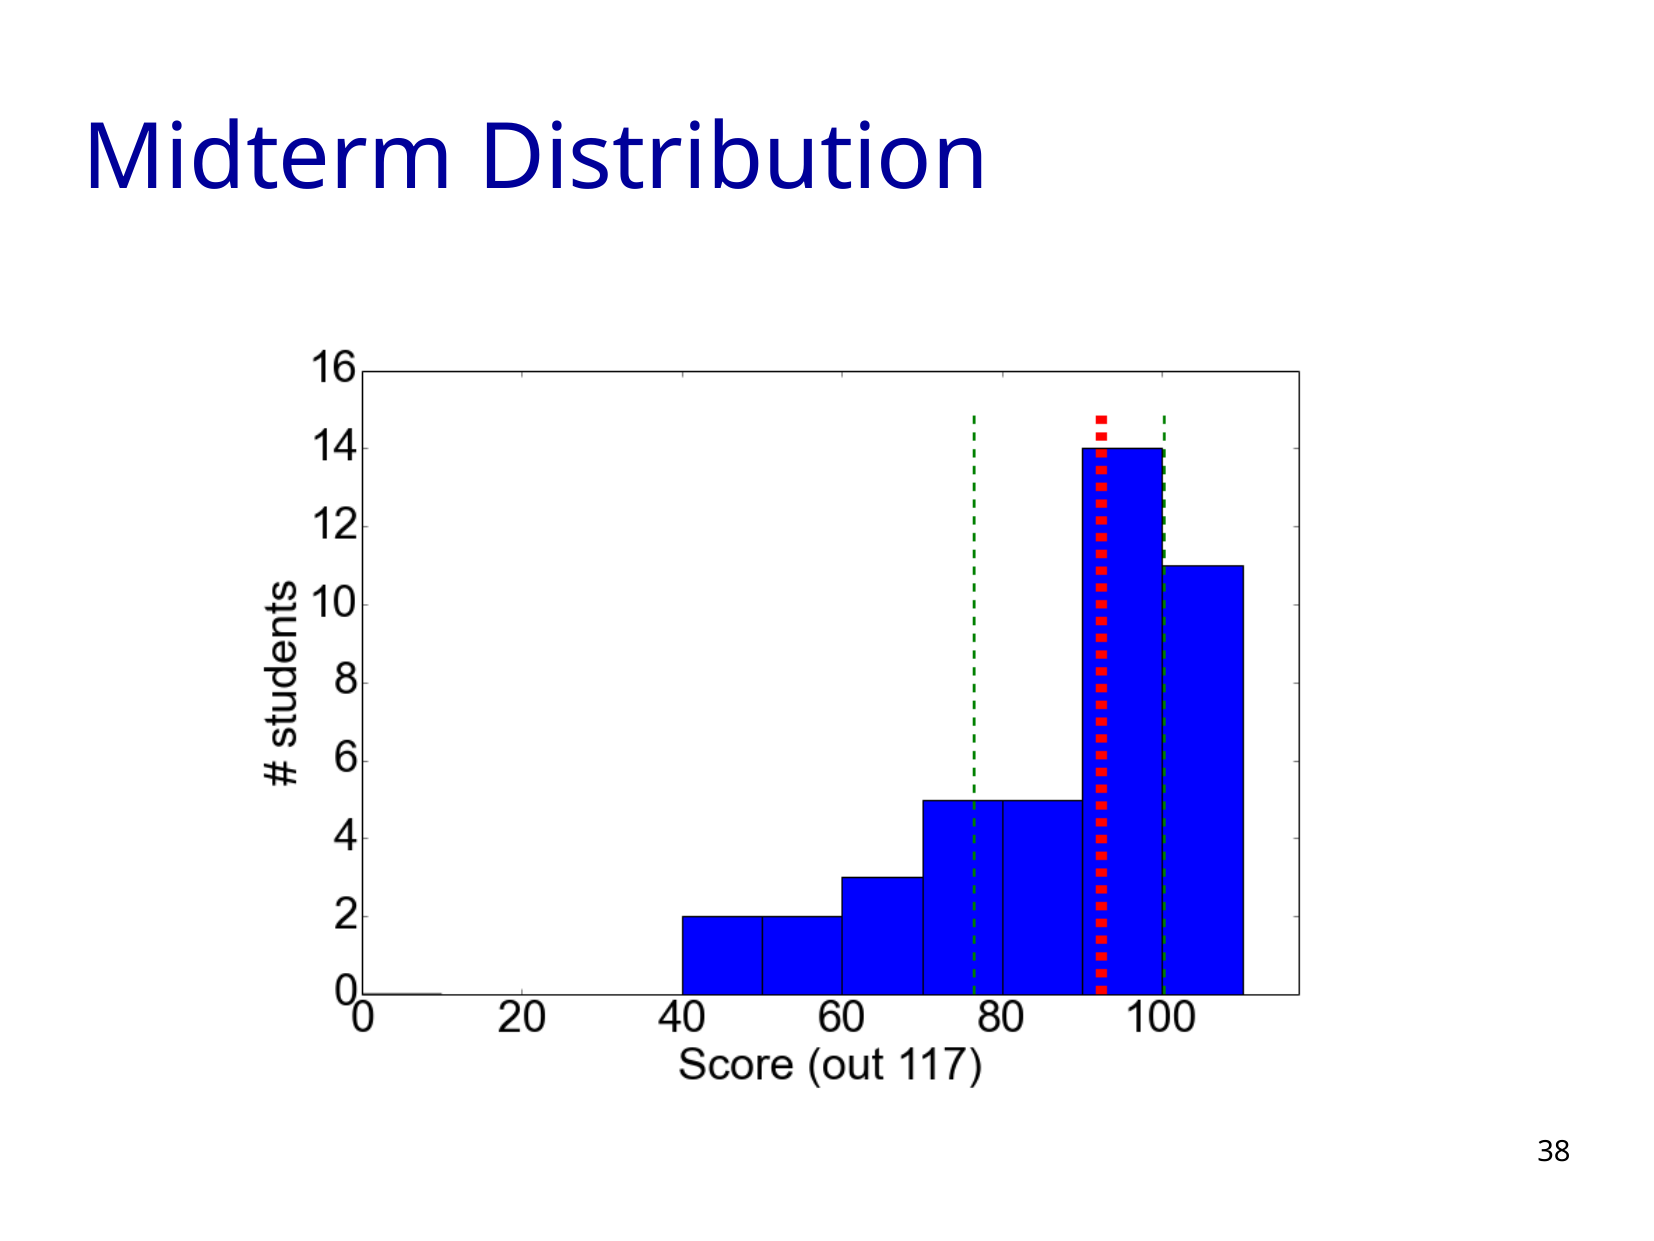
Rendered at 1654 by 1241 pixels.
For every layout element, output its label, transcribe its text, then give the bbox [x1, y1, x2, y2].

title Midterm Distribution [82, 49, 1571, 257]
picture [211, 290, 1419, 1096]
